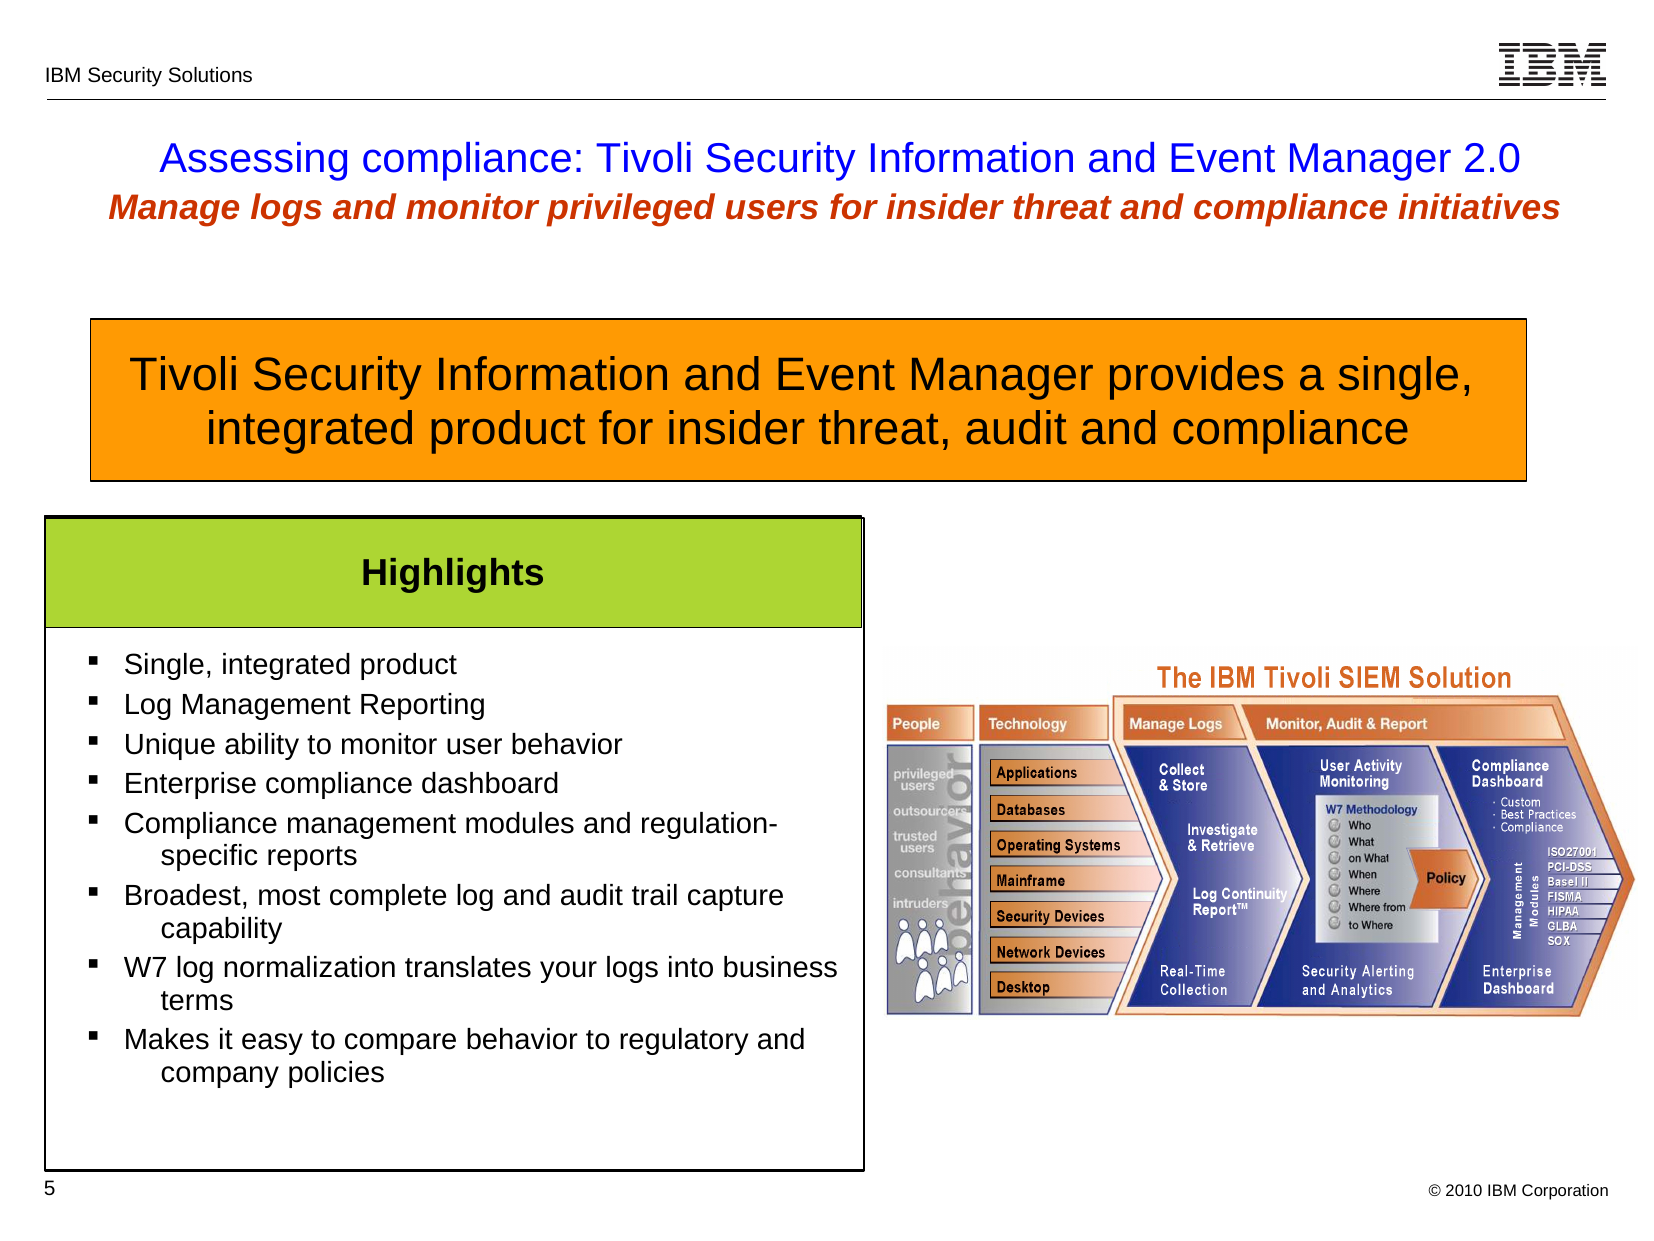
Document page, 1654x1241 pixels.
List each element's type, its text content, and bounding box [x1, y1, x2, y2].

text_box Tivoli Security Information and Event Manager provides a single, integrated product for insider threat, audit and compliance [90, 319, 1527, 481]
text_box Single, integrated product Log Management Reporting Unique ability to monitor user behavior Enterprise compliance dashboard Compliance management modules and regulation-specific reports Broadest, most complete log and audit trail capture capability W7 log normalization translates your logs into business terms Makes it easy to compare behavior to regulatory and company policies [71, 641, 889, 1241]
text_box Assessing compliance: Tivoli Security Information and Event Manager 2.0 Manage logs and monitor privileged users for insider threat and compliance initiatives [27, 124, 1654, 215]
picture [882, 646, 1638, 1020]
text_box Single, integrated product Log Management Reporting Unique ability to monitor user behavior Enterprise compliance dashboard Compliance management modules and regulation-specific reports Broadest, most complete log and audit trail capture capability W7 log normalization translates your logs into business terms Makes it easy to compare behavior to regulatory and company policies [71, 641, 863, 1169]
picture [1499, 43, 1606, 86]
text_box Highlights [46, 519, 862, 628]
